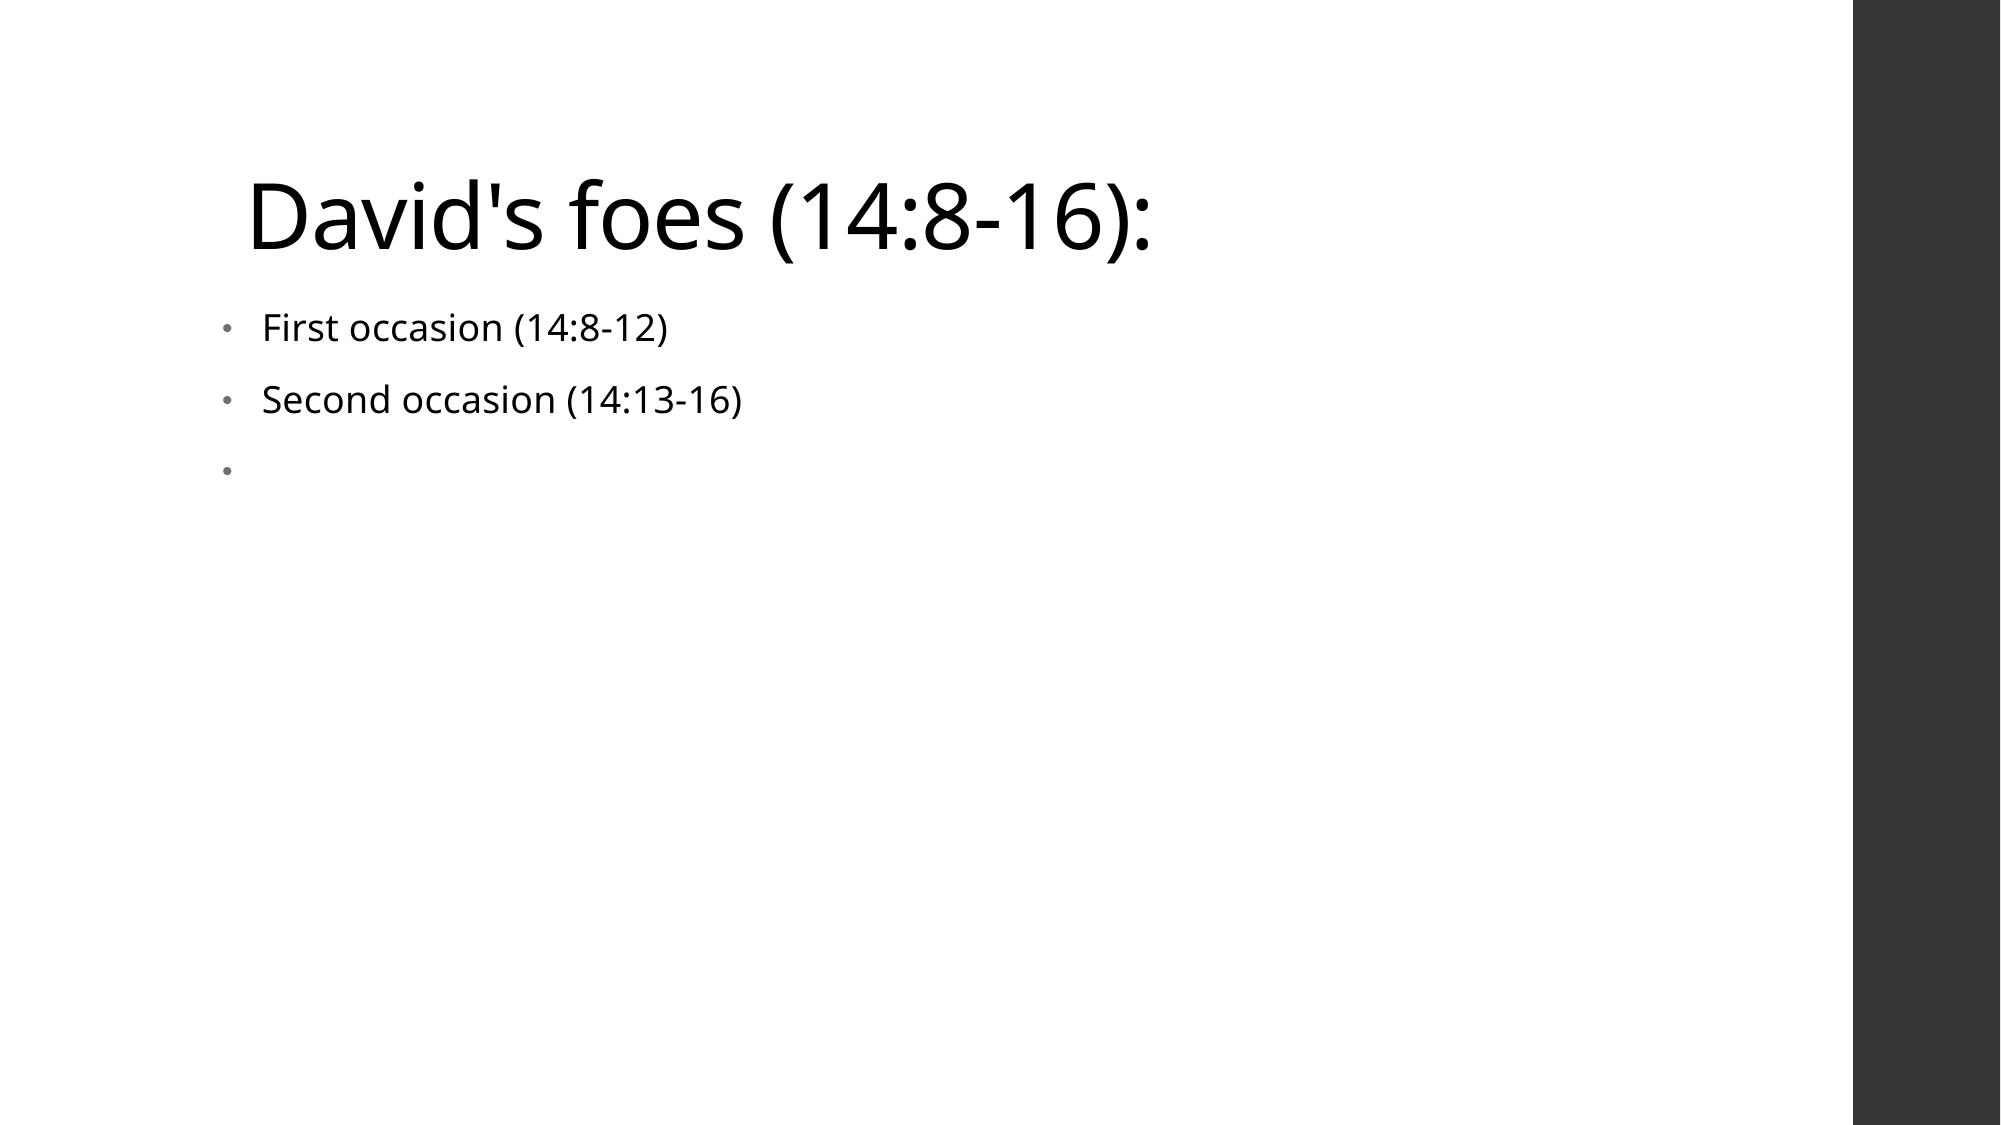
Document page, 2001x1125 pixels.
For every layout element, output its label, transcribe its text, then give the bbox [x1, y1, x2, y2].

title David's foes (14:8-16): [206, 60, 1797, 278]
list First occasion (14:8-12) Second occasion (14:13-16) [206, 299, 1617, 1014]
